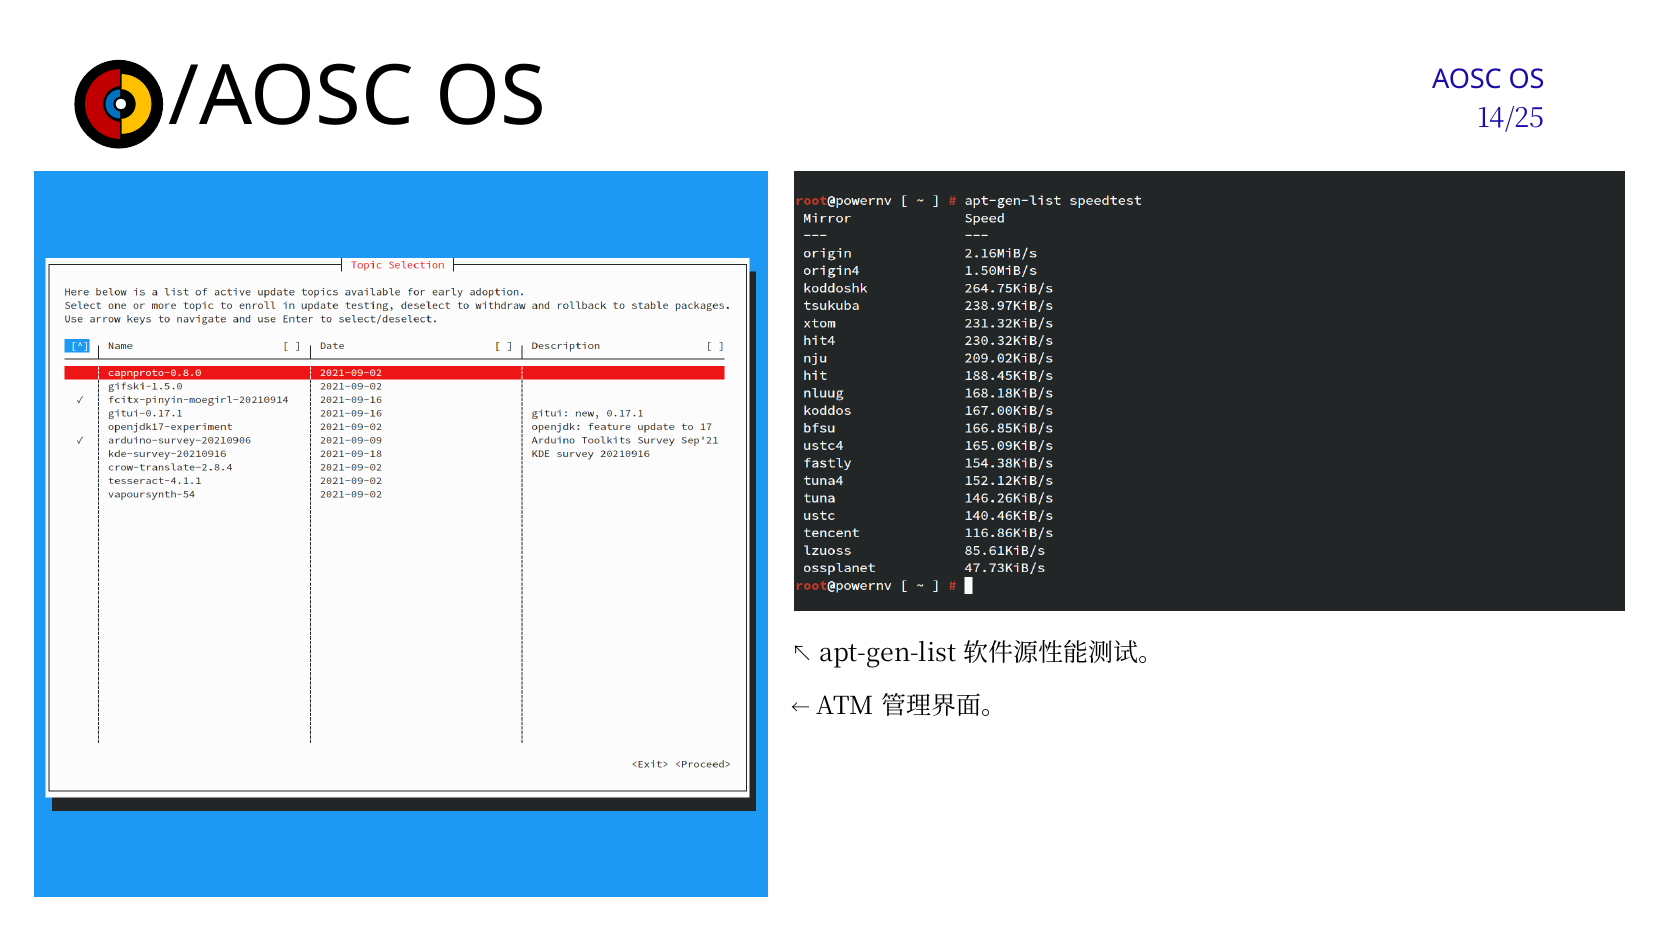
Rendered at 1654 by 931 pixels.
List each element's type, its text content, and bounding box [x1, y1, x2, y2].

text_box AOSC OS 2/25 [1417, 52, 1592, 171]
text_box ↖ apt-gen-list软件源性能测试。 ← ATM管理界面。 [791, 614, 1365, 782]
picture [71, 57, 153, 151]
picture [34, 171, 768, 898]
text_box /AOSC OS [153, 28, 739, 171]
picture [794, 171, 1625, 611]
